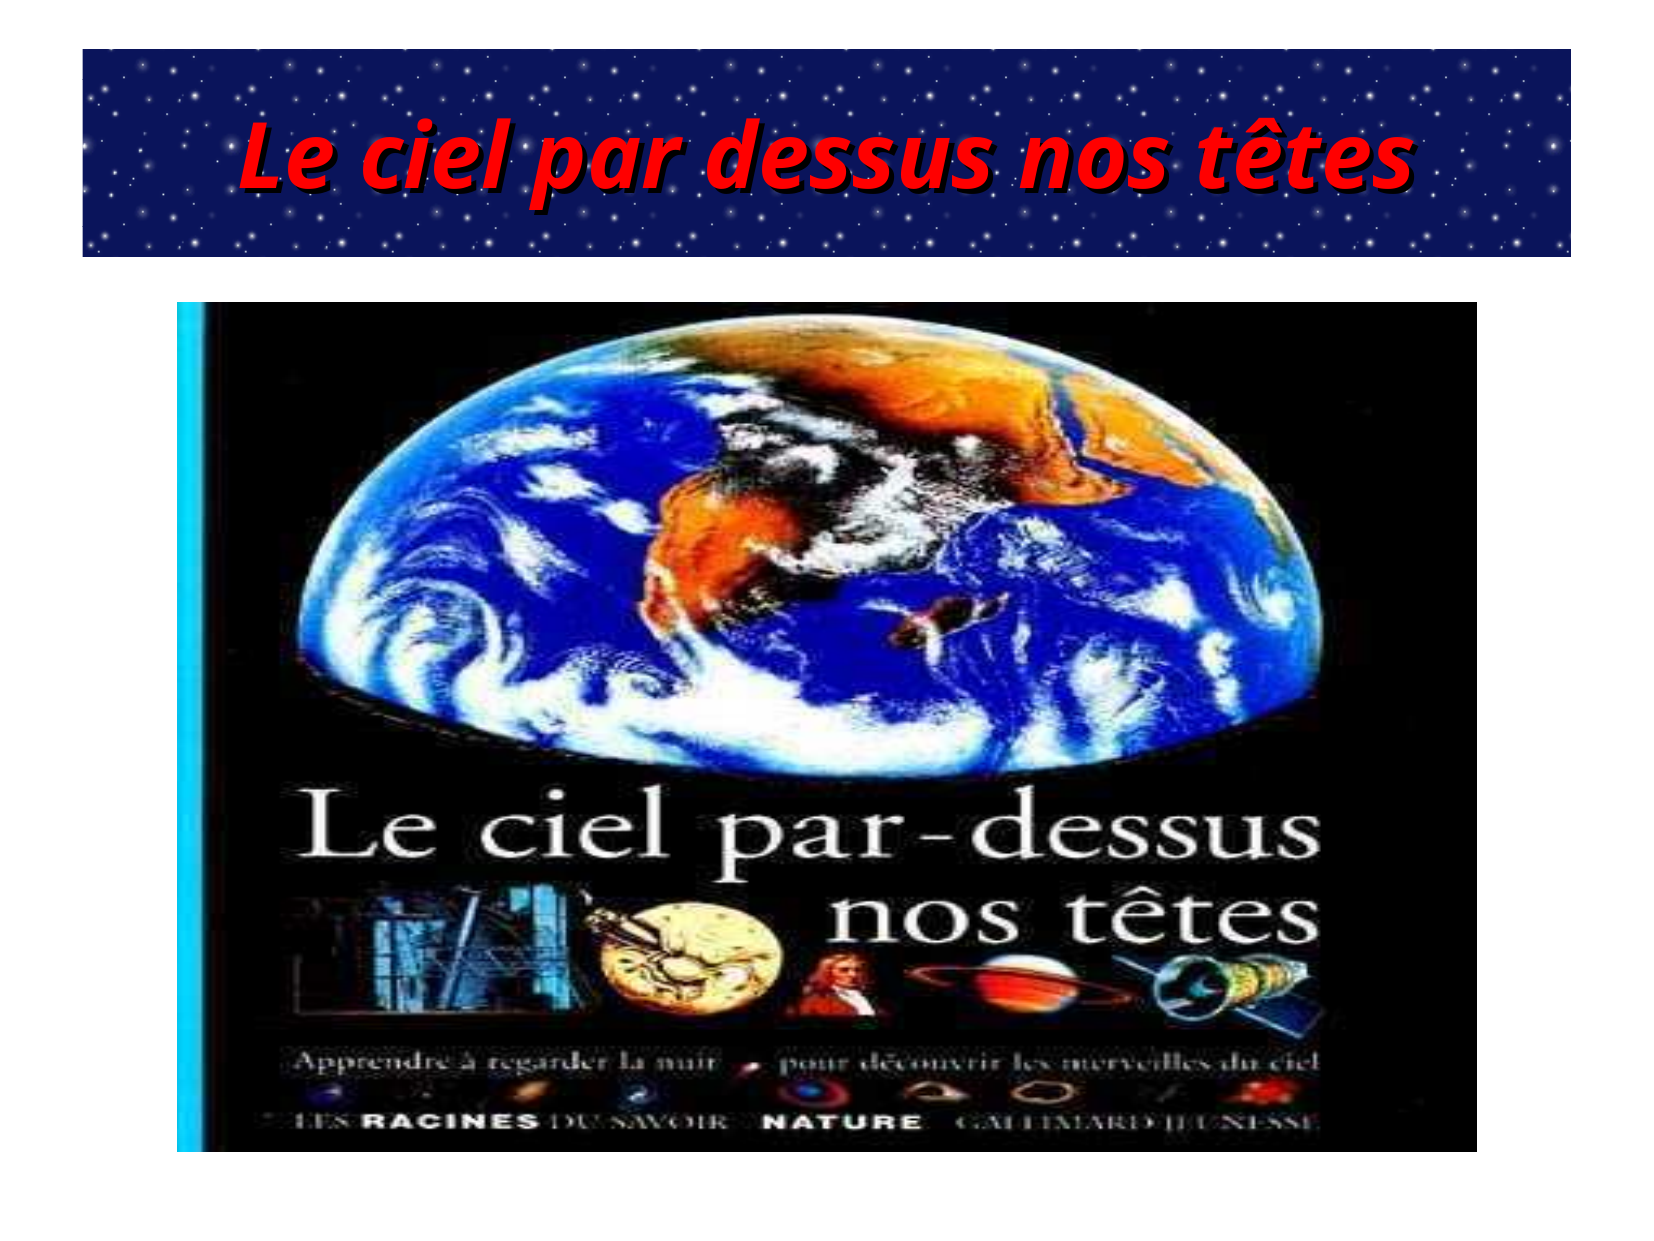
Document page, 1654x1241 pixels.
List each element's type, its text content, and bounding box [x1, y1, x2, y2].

title Le ciel par dessus nos têtes [82, 49, 1571, 257]
picture [177, 302, 1477, 1152]
